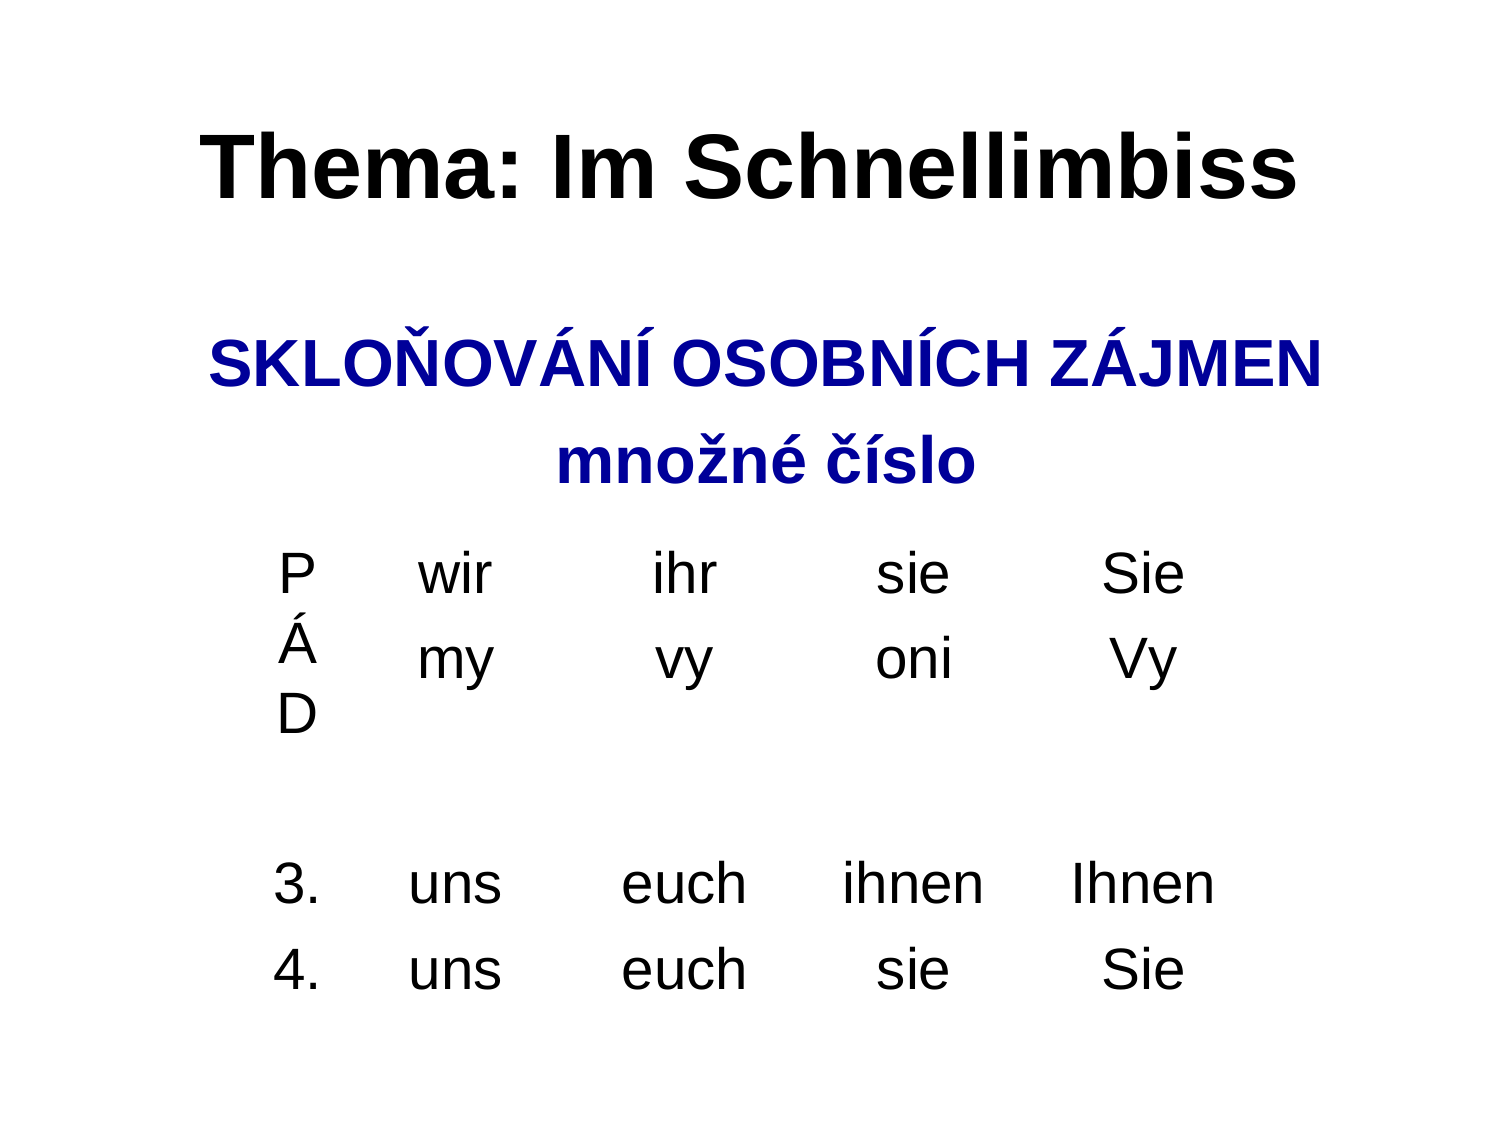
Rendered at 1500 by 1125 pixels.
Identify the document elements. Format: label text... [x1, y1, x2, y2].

table_header wir [341, 527, 571, 612]
table_cell uns [341, 838, 571, 923]
table_cell ihnen [799, 838, 1029, 923]
table_header ihr [571, 527, 799, 612]
title Thema: Im Schnellimbiss [75, 47, 1426, 276]
table_cell Vy [1029, 612, 1258, 838]
table_cell vy [571, 612, 799, 838]
table_cell Ihnen [1029, 838, 1258, 923]
table_cell Sie [1029, 923, 1258, 1009]
table_cell my [341, 612, 571, 838]
table_header sie [799, 527, 1029, 612]
table_header Sie [1029, 527, 1258, 612]
table_cell 4. [254, 923, 341, 1009]
table_cell 3. [254, 838, 341, 923]
table_cell sie [799, 923, 1029, 1009]
table_header PÁD [254, 527, 341, 838]
table_cell euch [571, 923, 799, 1009]
table_cell oni [799, 612, 1029, 838]
list SKLOŇOVÁNÍ OSOBNÍCH ZÁJMEN množné číslo [74, 312, 1459, 988]
table_cell uns [341, 923, 571, 1009]
table_cell euch [571, 838, 799, 923]
